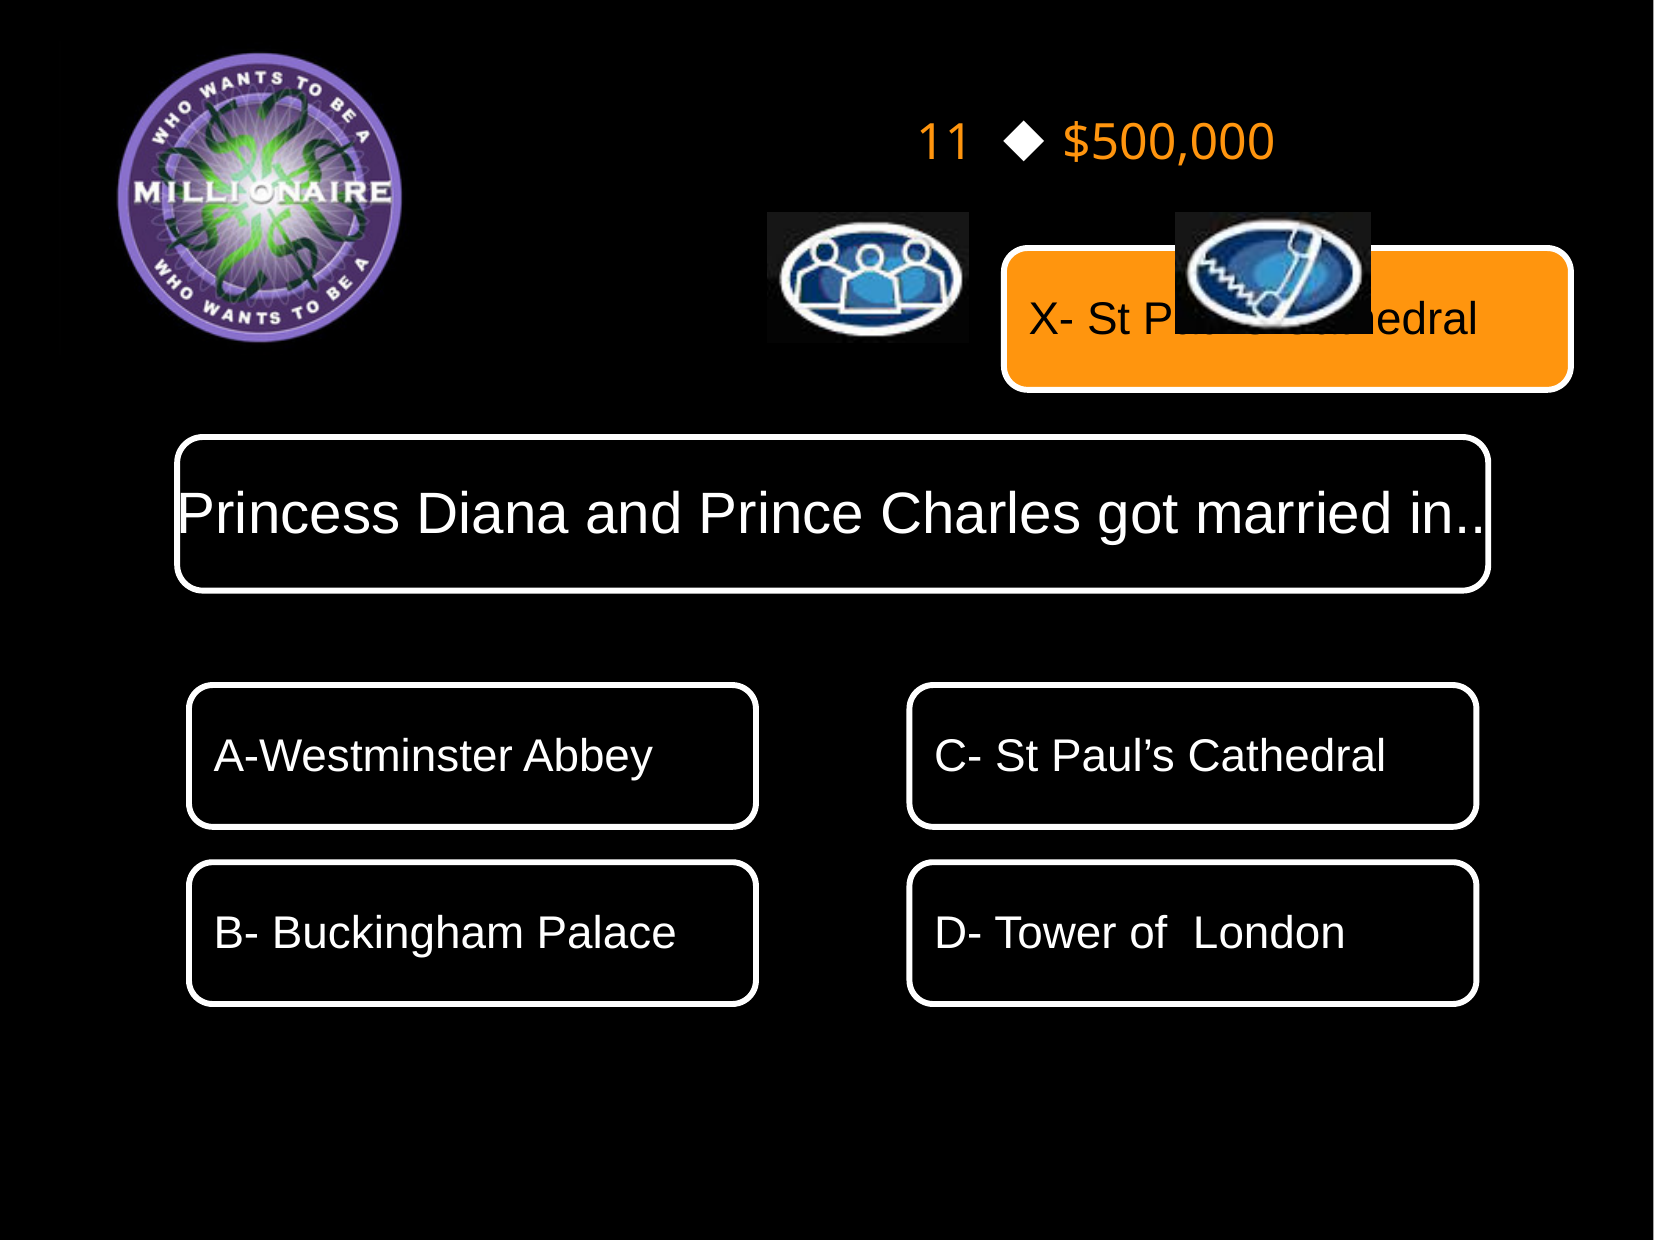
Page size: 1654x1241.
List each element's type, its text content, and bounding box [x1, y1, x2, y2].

text_box A-Westminster Abbey [188, 685, 756, 827]
picture [59, 41, 477, 355]
text_box X- St Paul’s Cathedral [1003, 248, 1571, 390]
text_box Princess Diana and Prince Charles got married in.. [177, 437, 1489, 591]
text_box D- Tower of London [909, 862, 1477, 1004]
picture [1175, 212, 1371, 334]
text_box 11  $500,000 [774, 106, 1458, 213]
text_box B- Buckingham Palace [188, 862, 756, 1004]
text_box C- St Paul’s Cathedral [909, 685, 1477, 827]
picture [767, 212, 969, 343]
